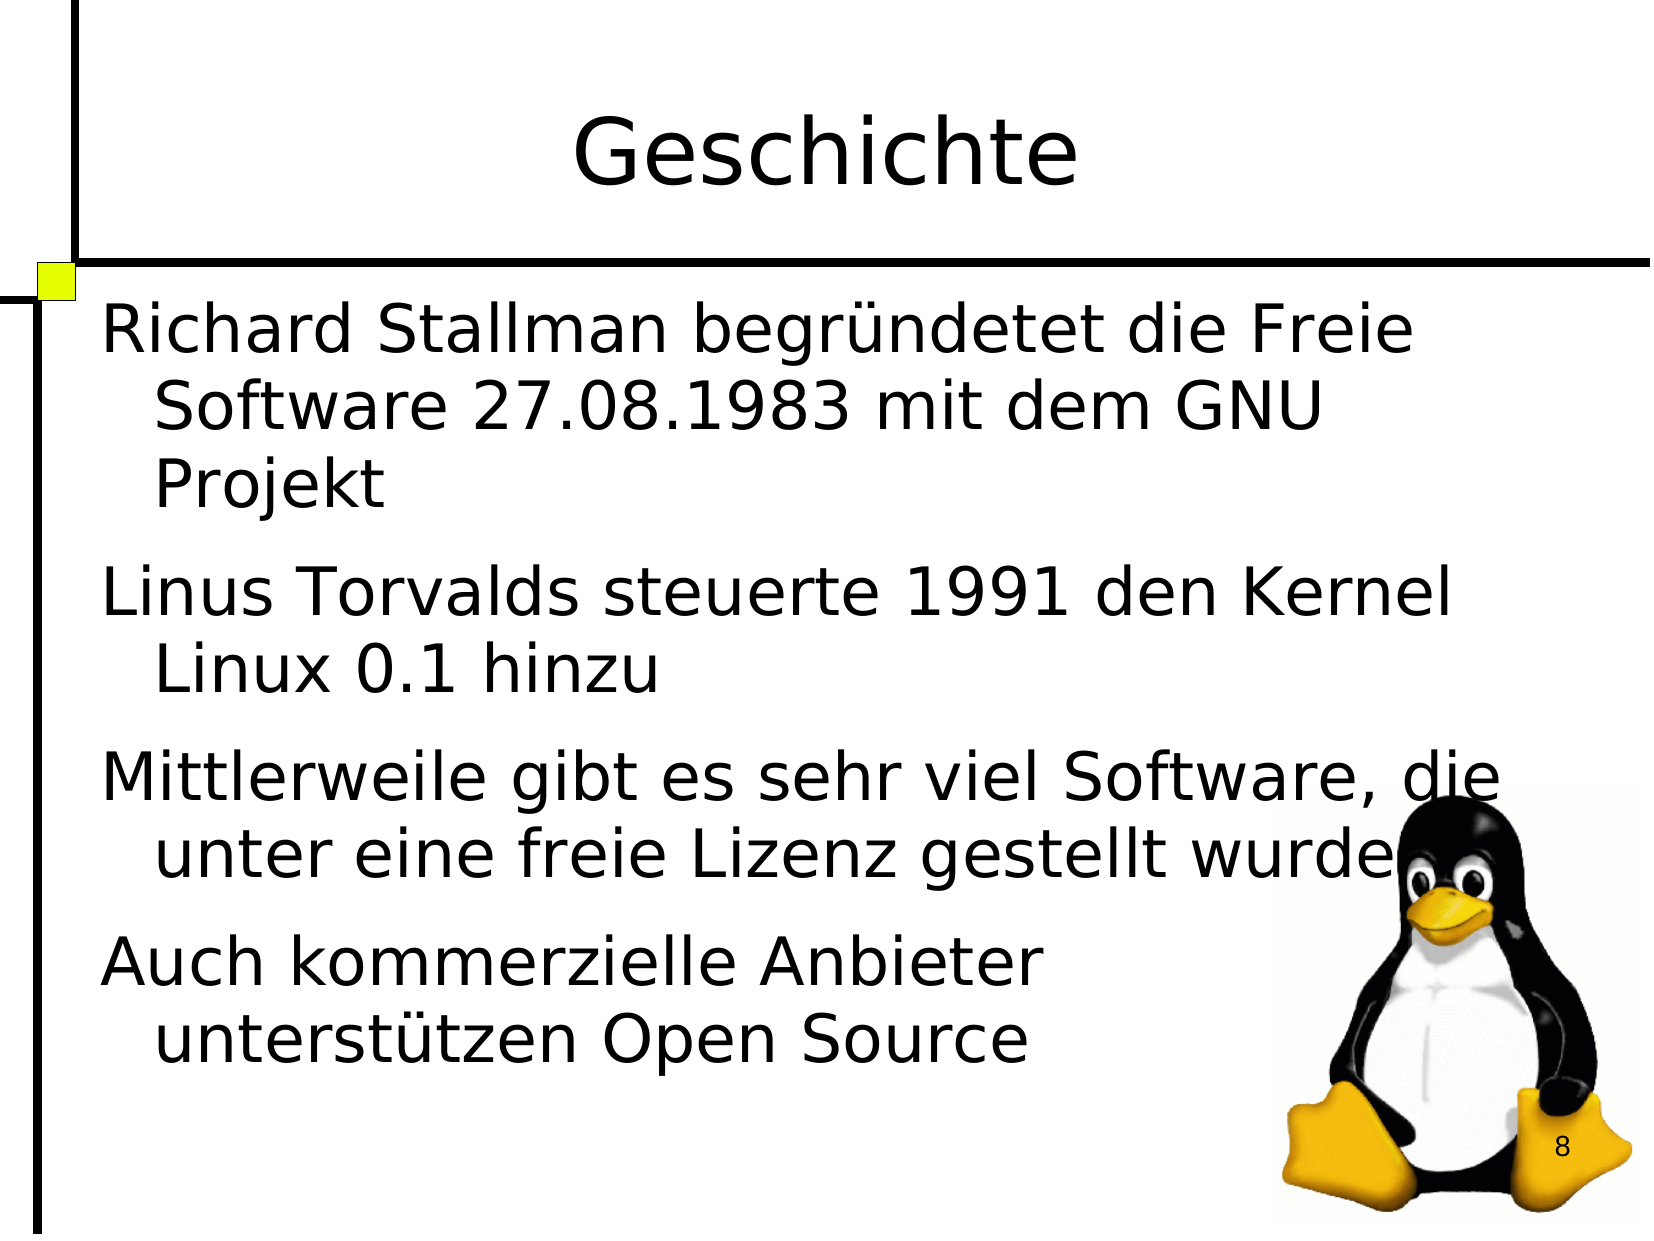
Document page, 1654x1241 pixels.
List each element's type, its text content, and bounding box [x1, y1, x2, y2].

list Richard Stallman begründetet die Freie Software 27.08.1983 mit dem GNU Projekt Linus Torvalds steuerte 1991 den Kernel Linux 0.1 hinzu Mittlerweile gibt es sehr viel Software, die unter eine freie Lizenz gestellt wurde Auch kommerzielle Anbieter unterstützen Open Source [82, 290, 1571, 1109]
picture [1275, 787, 1642, 1223]
title Geschichte [82, 49, 1571, 257]
